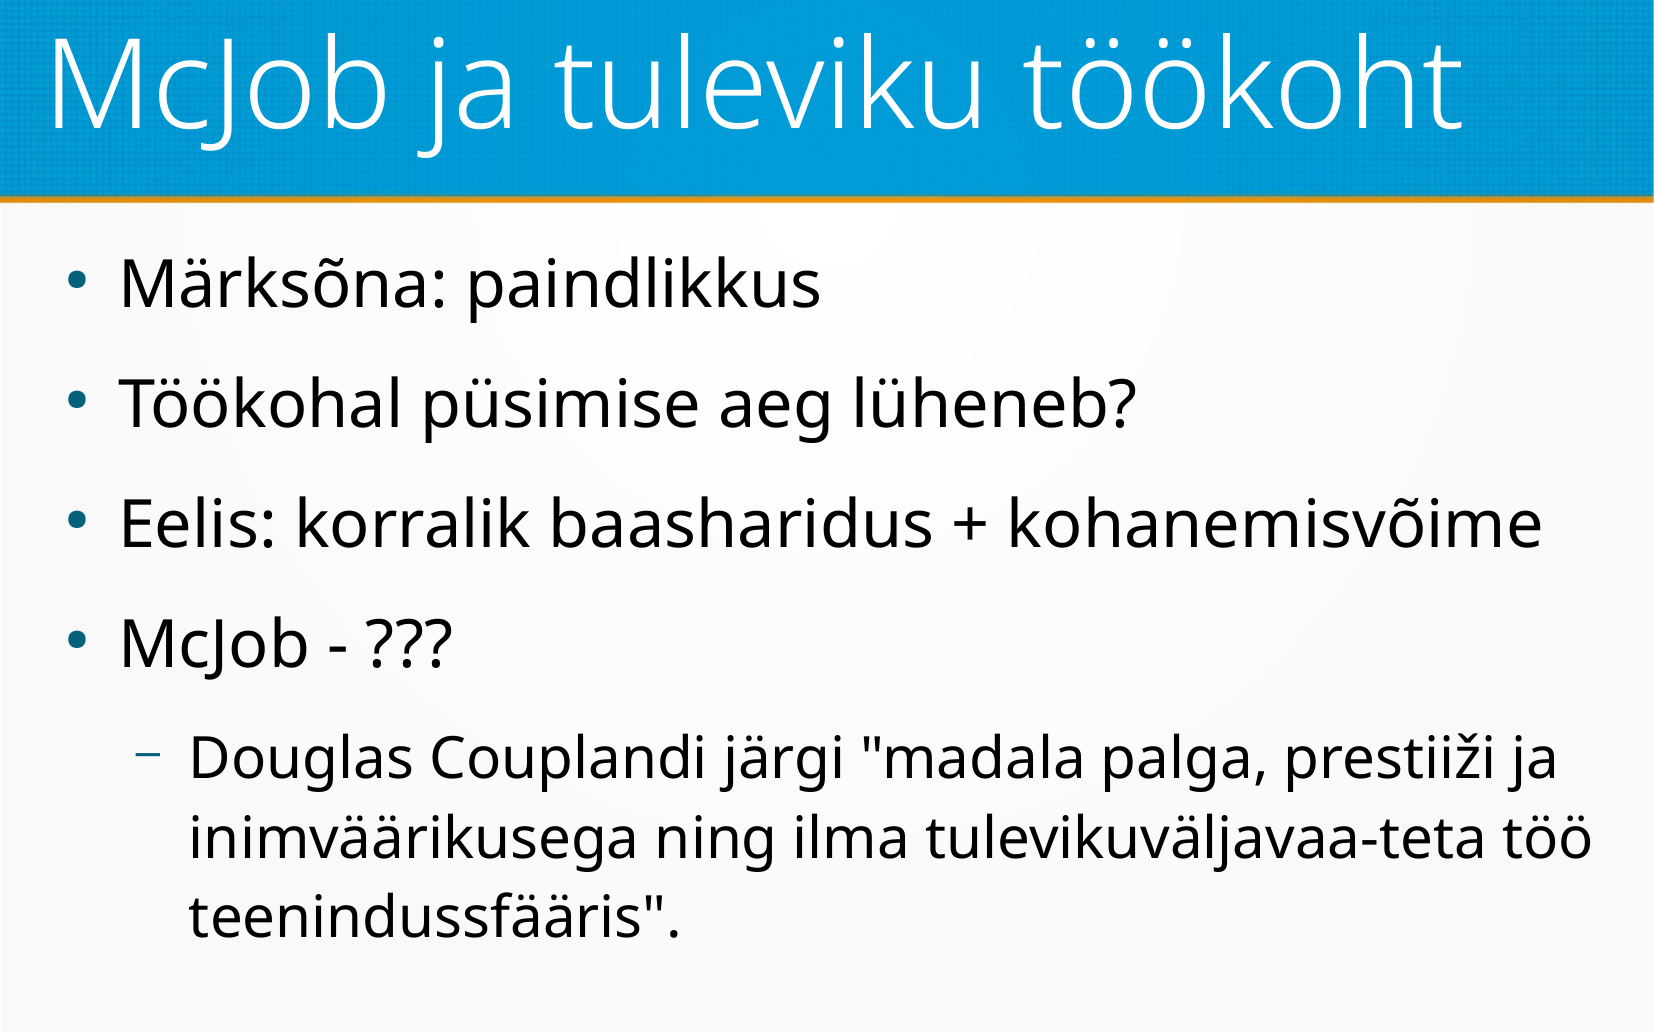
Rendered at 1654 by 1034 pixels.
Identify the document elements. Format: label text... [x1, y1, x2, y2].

list Märksõna: paindlikkus Töökohal püsimise aeg lüheneb? Eelis: korralik baasharidus + kohanemisvõime McJob - ??? Douglas Couplandi järgi "madala palga, prestiiži ja inimväärikusega ning ilma tulevikuväljavaa-teta töö teenindussfääris". [47, 236, 1607, 1002]
title McJob ja tuleviku töökoht [43, 0, 1619, 166]
picture [0, 195, 1654, 1034]
